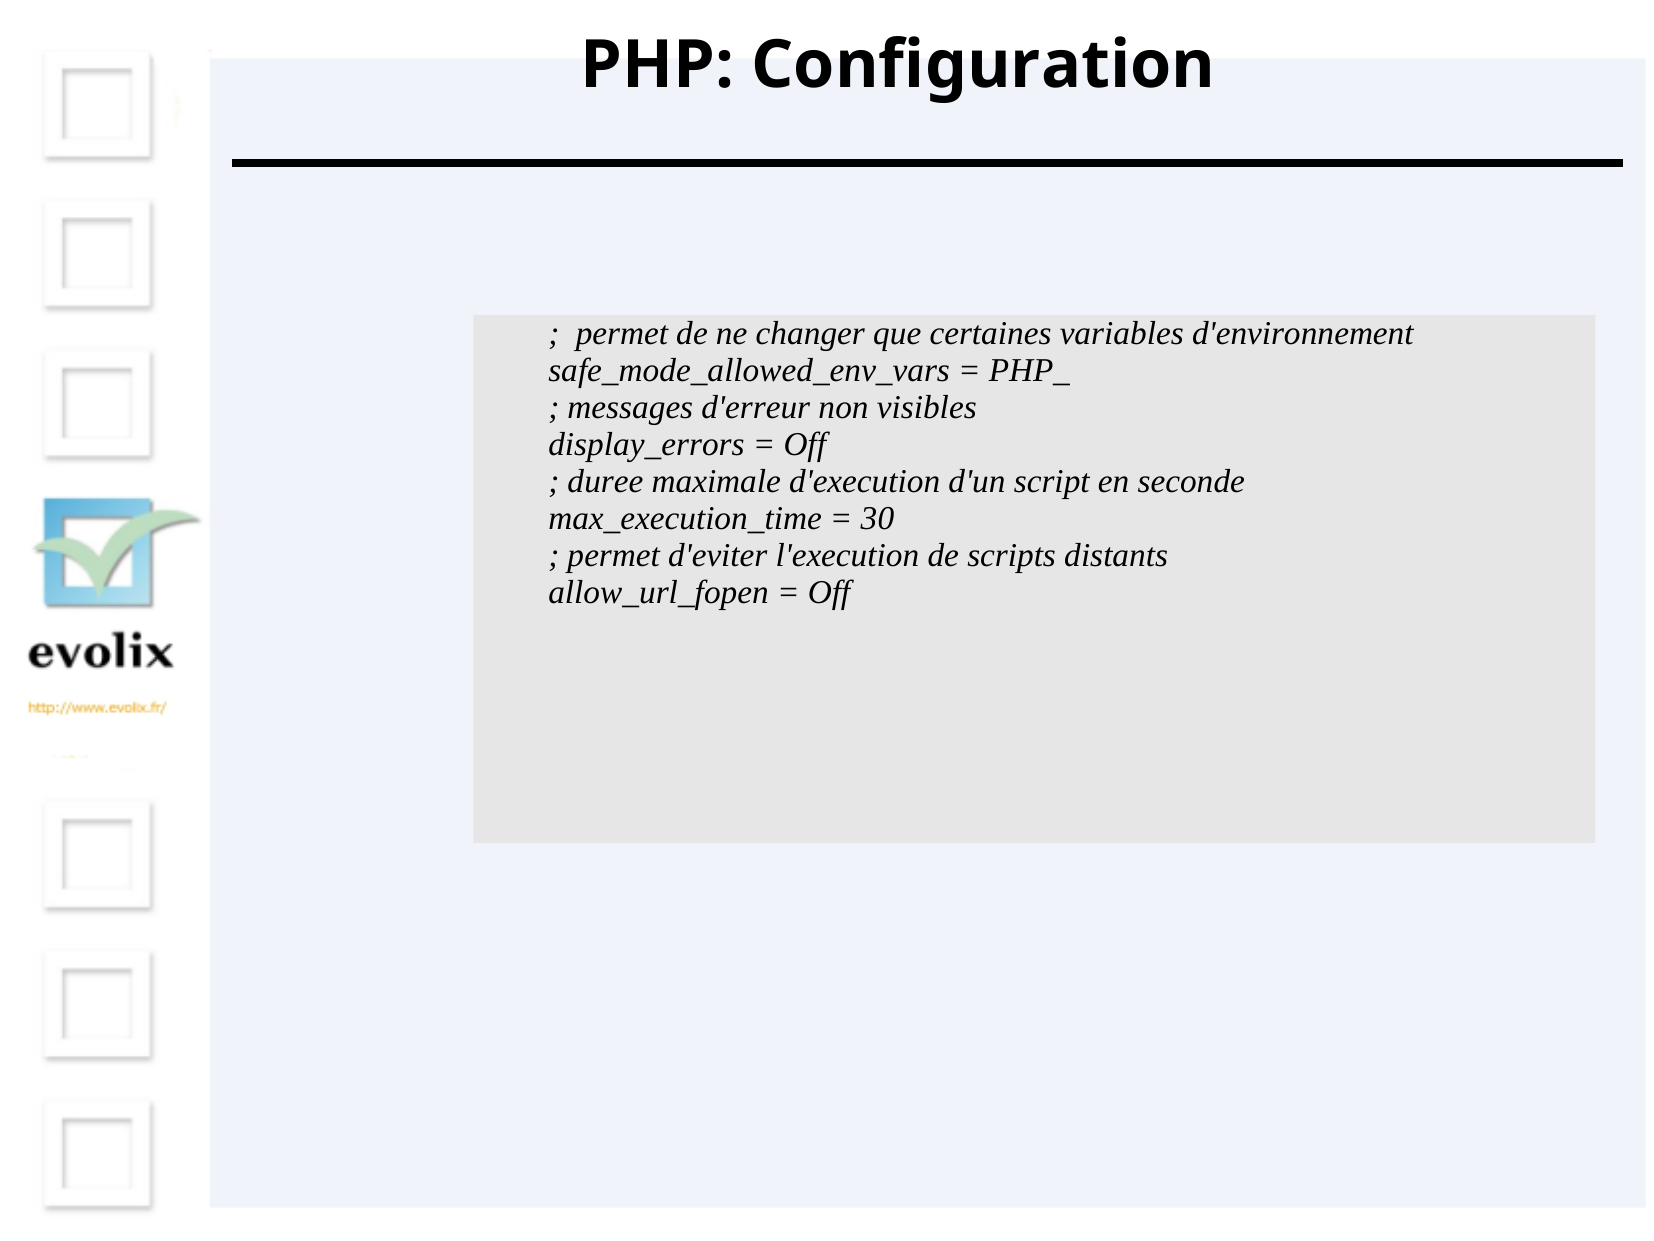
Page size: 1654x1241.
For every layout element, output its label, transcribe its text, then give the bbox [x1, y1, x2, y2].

picture [0, 49, 1654, 1218]
text_box ; permet de ne changer que certaines variables d'environnement safe_mode_allowed_env_vars = PHP_ ; messages d'erreur non visibles display_errors = Off ; duree maximale d'execution d'un script en seconde max_execution_time = 30 ; permet d'eviter l'execution de scripts distants allow_url_fopen = Off [473, 314, 1596, 843]
title PHP: Configuration [411, 0, 1386, 124]
